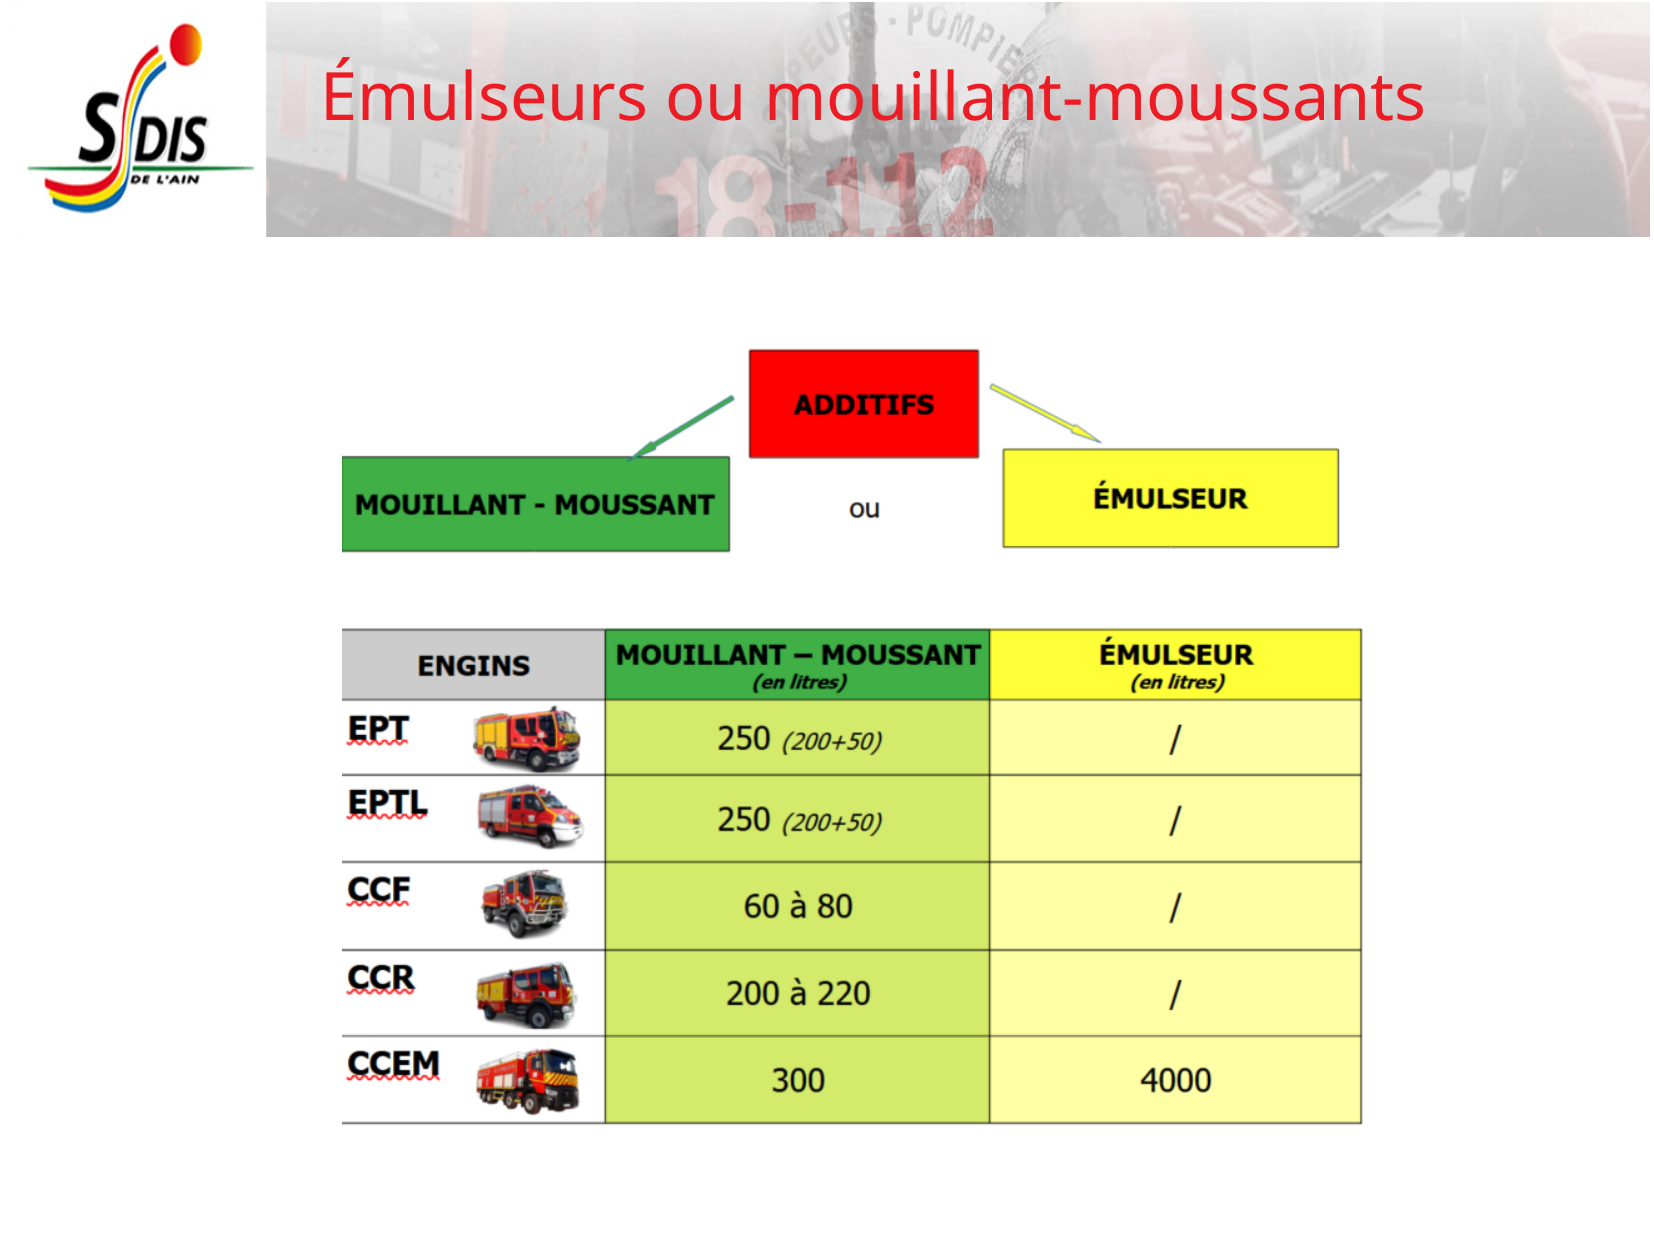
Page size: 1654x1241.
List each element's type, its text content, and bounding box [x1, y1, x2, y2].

text_box Émulseurs ou mouillant-moussants [305, 41, 1475, 218]
picture [11, 2, 1650, 237]
picture [342, 326, 1363, 1134]
